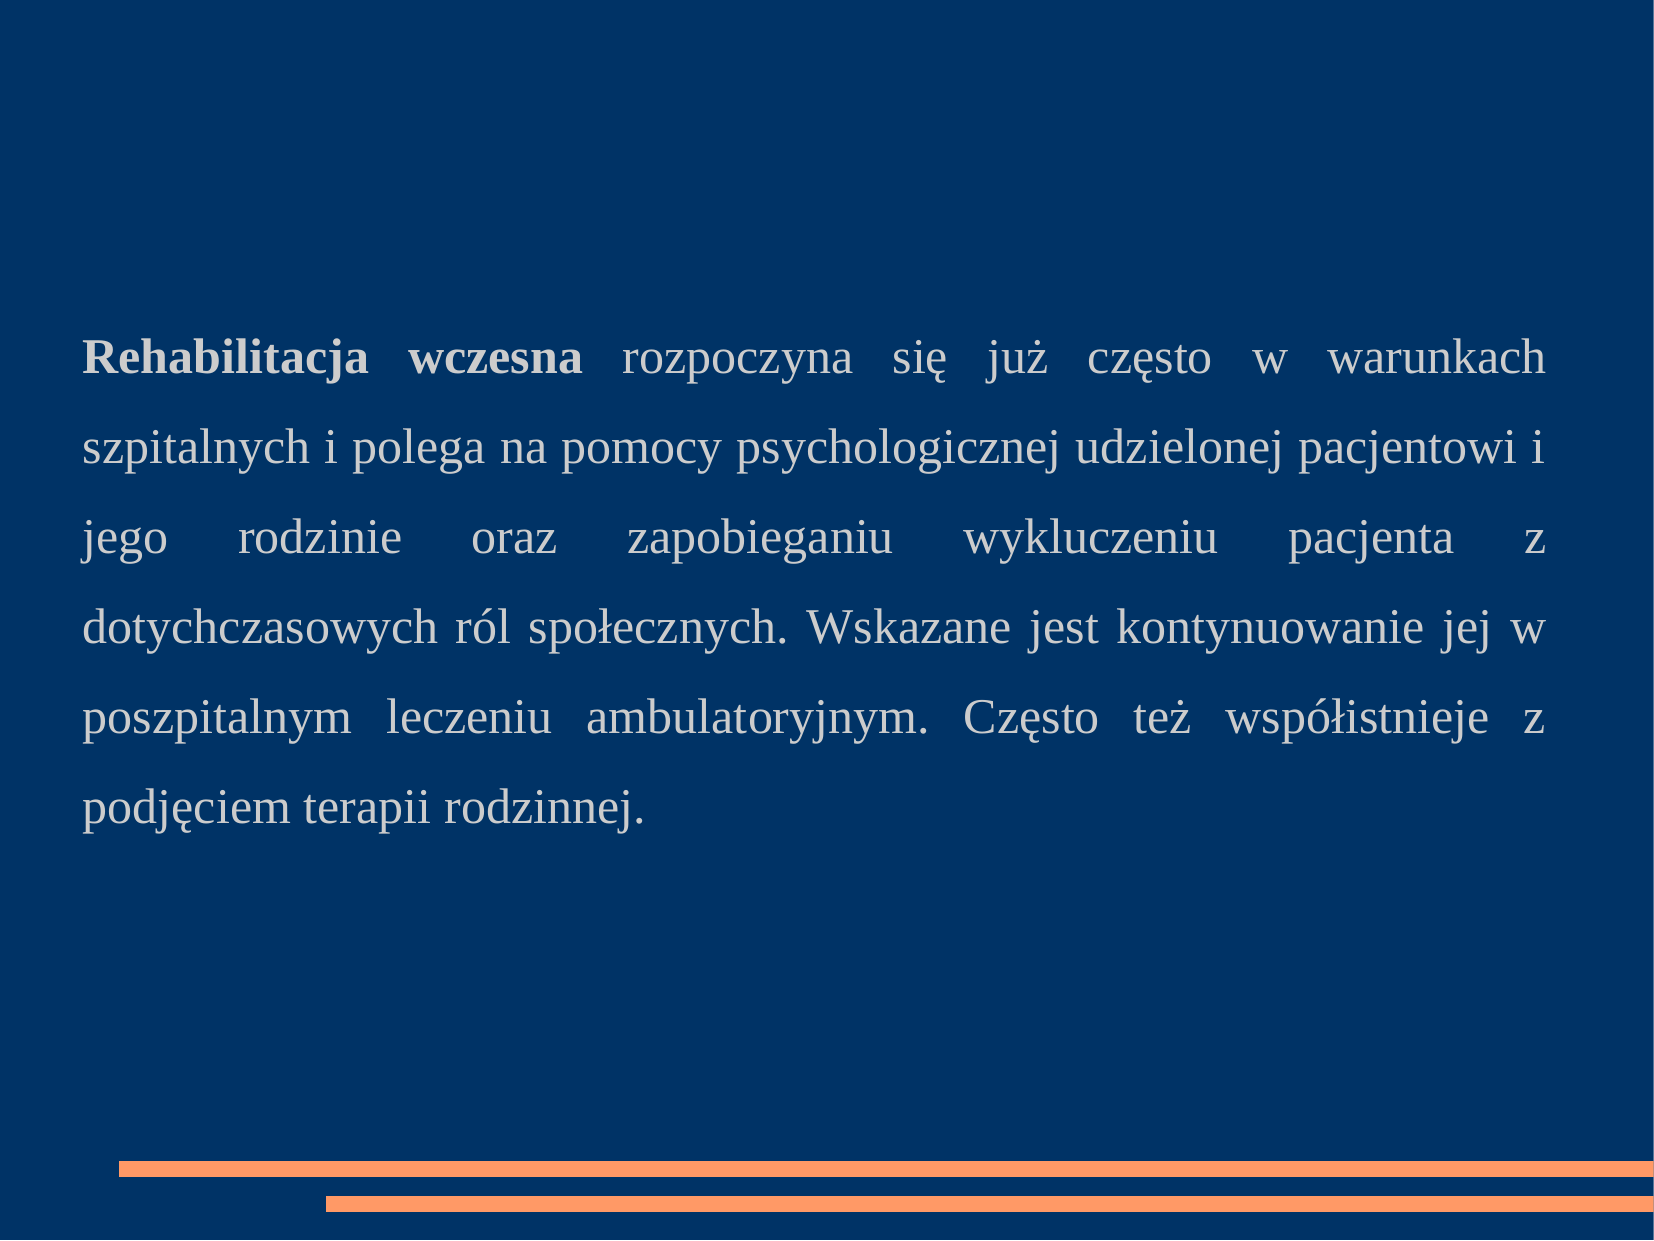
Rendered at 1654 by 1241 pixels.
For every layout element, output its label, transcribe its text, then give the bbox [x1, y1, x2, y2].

subtitle Rehabilitacja wczesna rozpoczyna się już często w warunkach szpitalnych i polega na pomocy psychologicznej udzielonej pacjentowi i jego rodzinie oraz zapobieganiu wykluczeniu pacjenta z dotychczasowych ról społecznych. Wskazane jest kontynuowanie jej w poszpitalnym leczeniu ambulatoryjnym. Często też współistnieje z podjęciem terapii rodzinnej. [82, 0, 1570, 1241]
